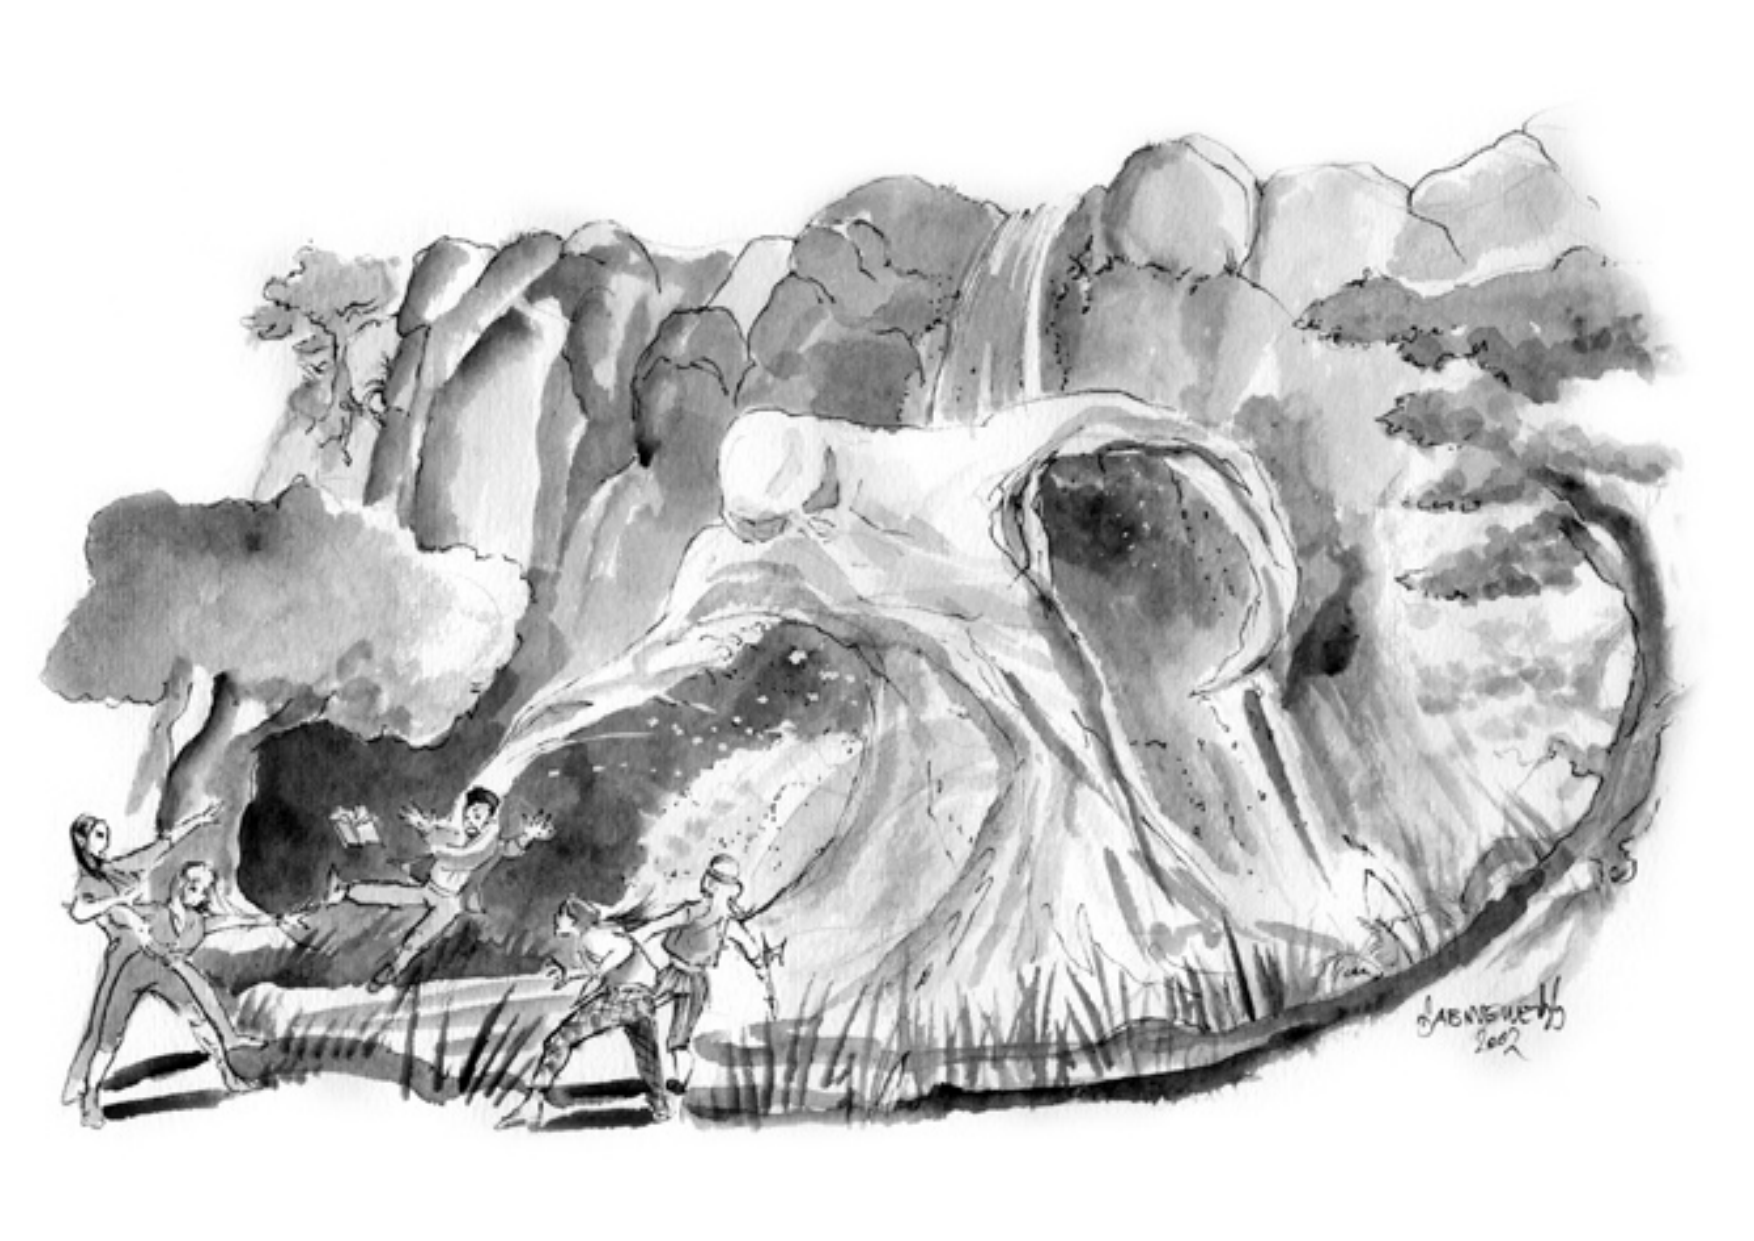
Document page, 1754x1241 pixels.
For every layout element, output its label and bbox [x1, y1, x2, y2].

picture [25, 65, 1729, 1175]
